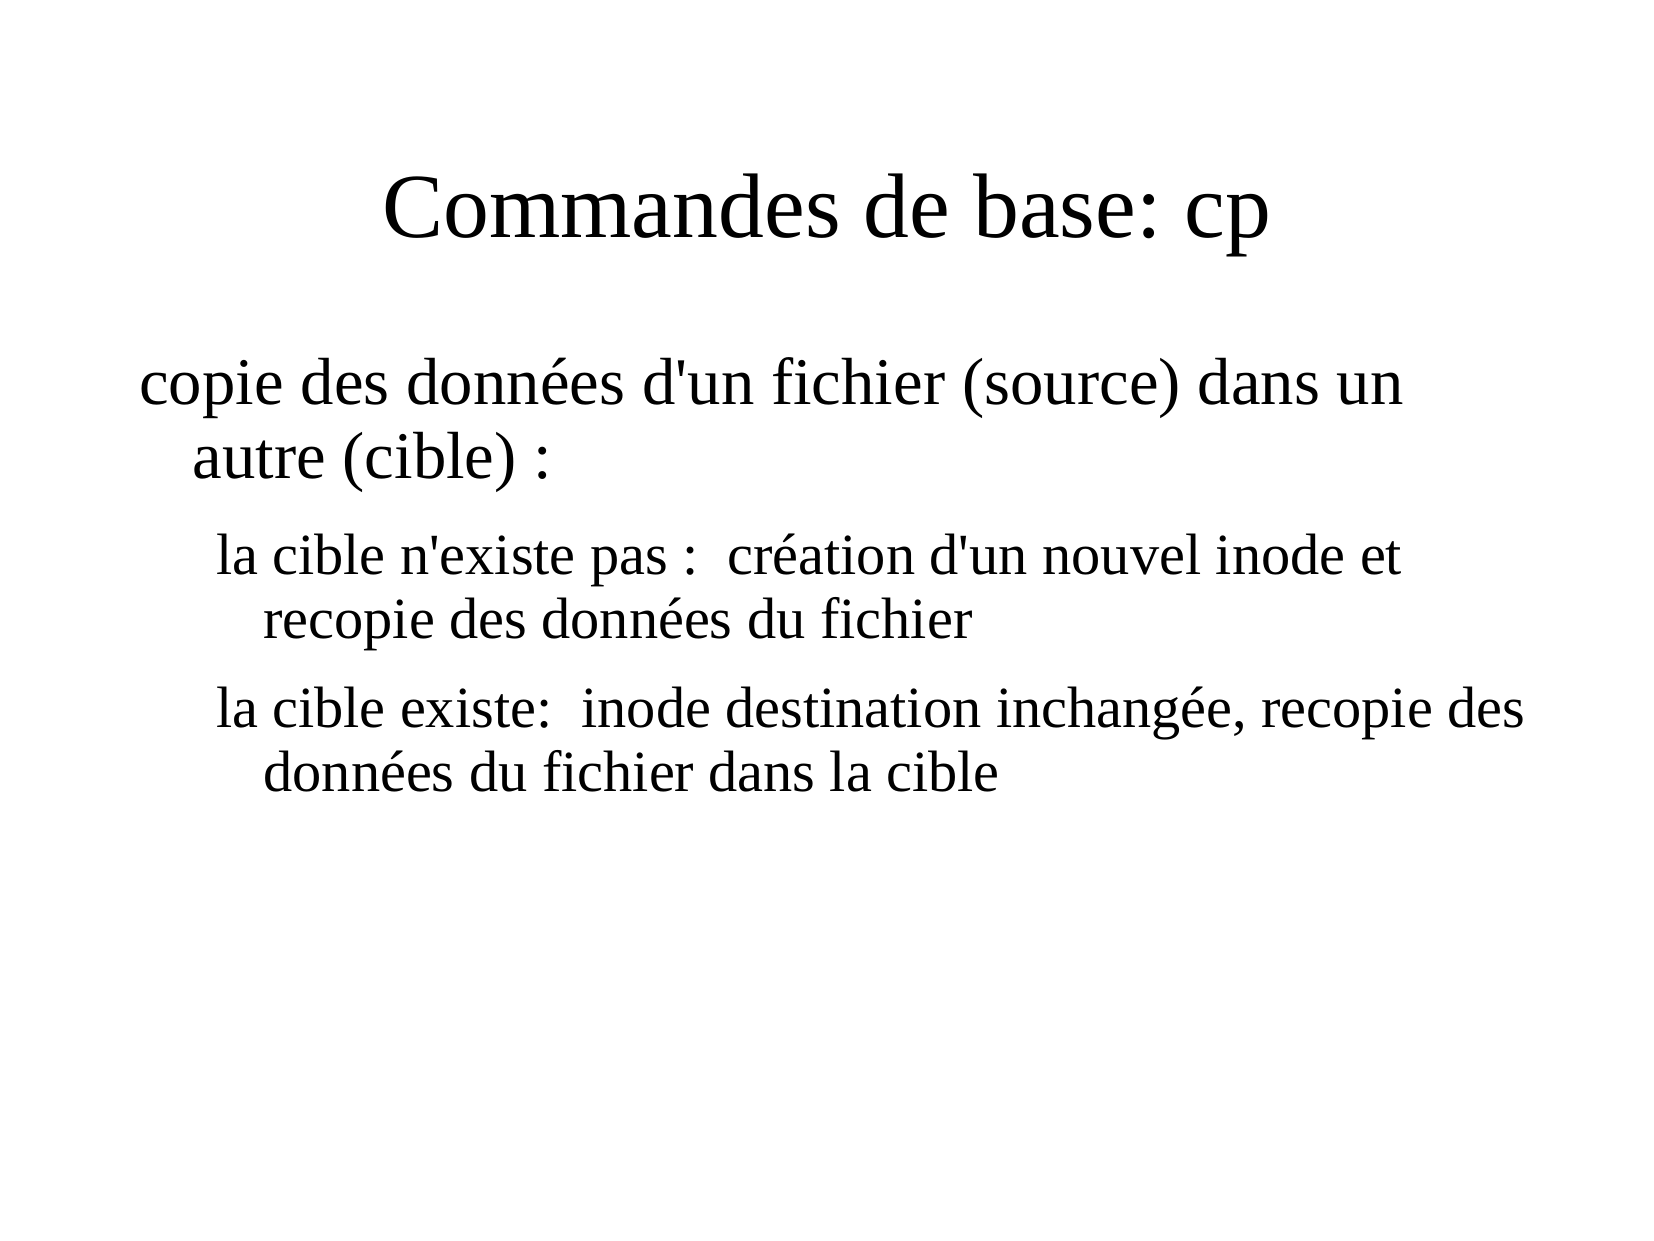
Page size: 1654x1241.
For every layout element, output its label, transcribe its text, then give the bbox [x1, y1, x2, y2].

title Commandes de base: cp [121, 102, 1534, 311]
list copie des données d'un fichier (source) dans un autre (cible) : la cible n'existe pas : création d'un nouvel inode et recopie des données du fichier la cible existe: inode destination inchangée, recopie des données du fichier dans la cible [121, 344, 1534, 1127]
